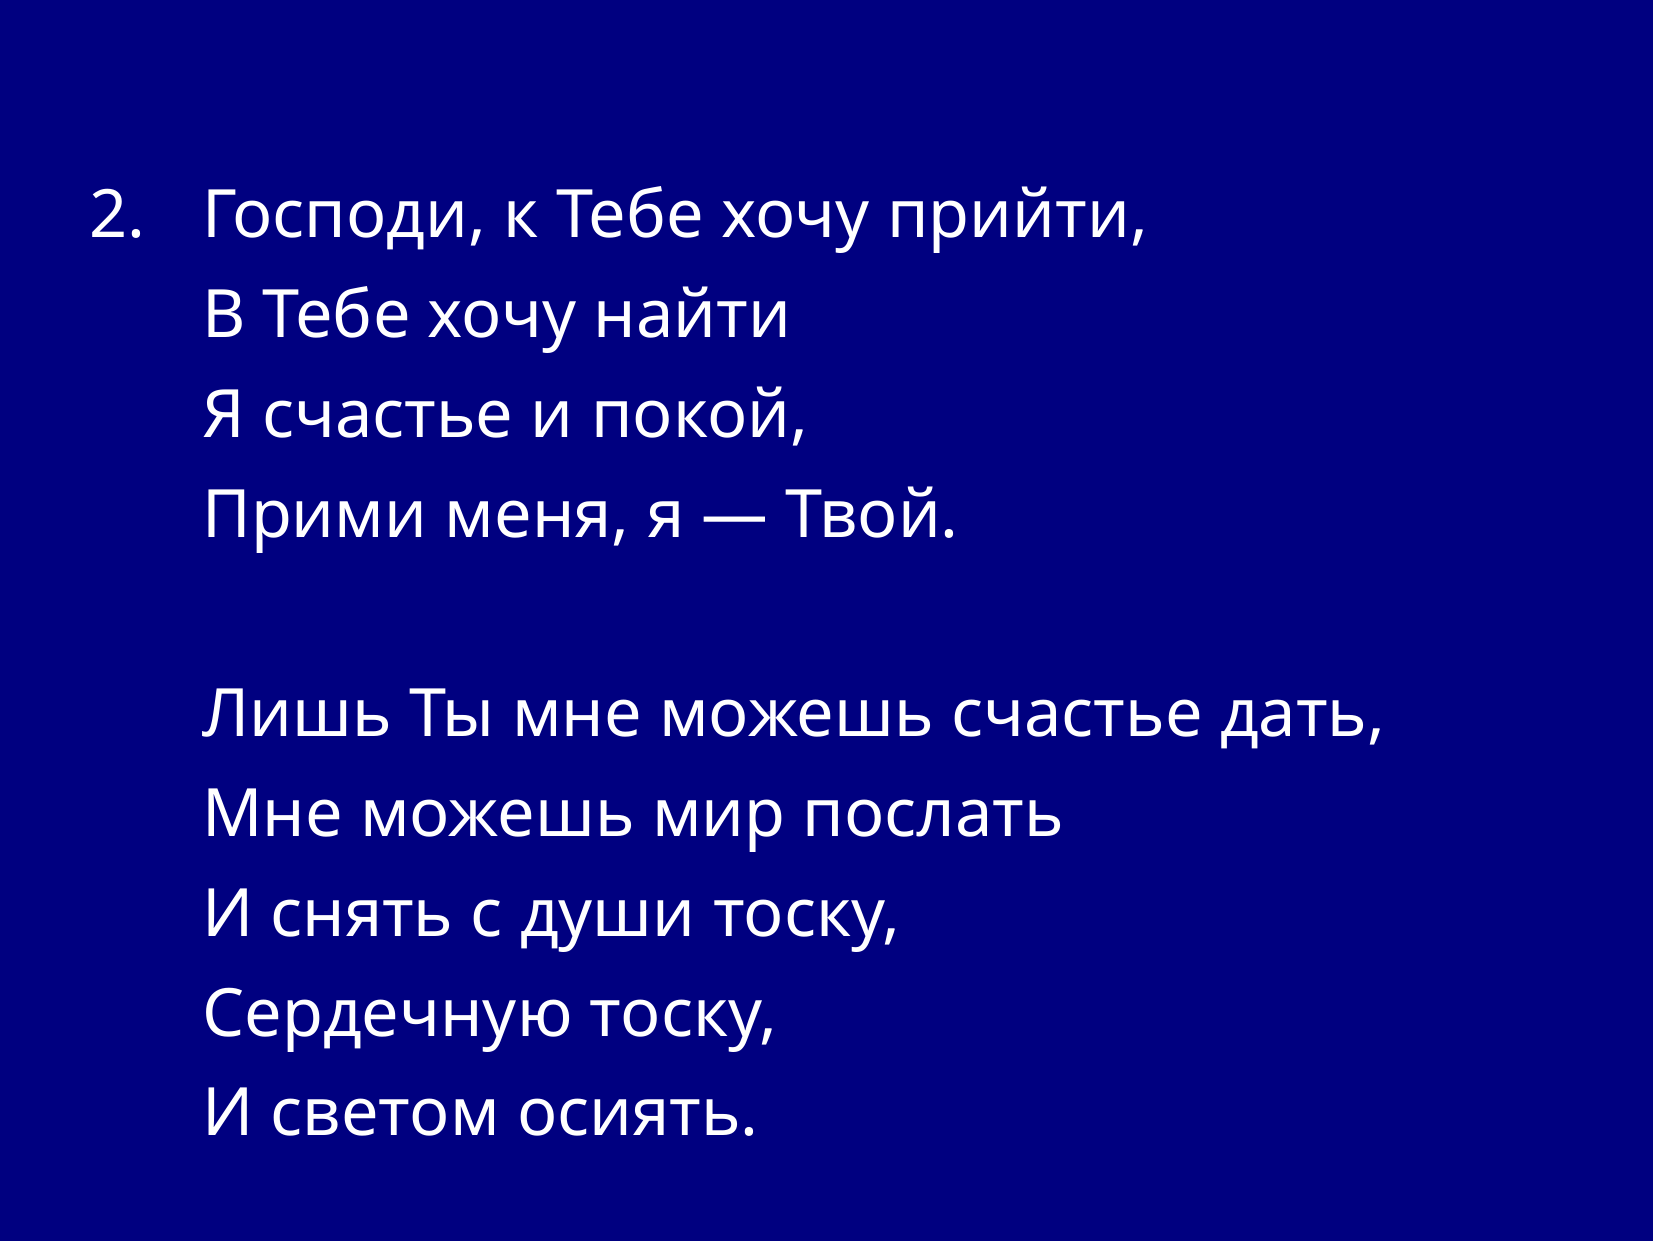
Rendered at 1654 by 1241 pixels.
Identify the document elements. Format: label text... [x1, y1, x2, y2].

text_box 2. Господи, к Тебе хочу прийти, В Тебе хочу найти Я счастье и покой, Прими меня, я — Твой. Лишь Ты мне можешь счастье дать, Мне можешь мир послать И снять с души тоску, Сердечную тоску, И светом осиять. [75, 150, 1576, 1163]
